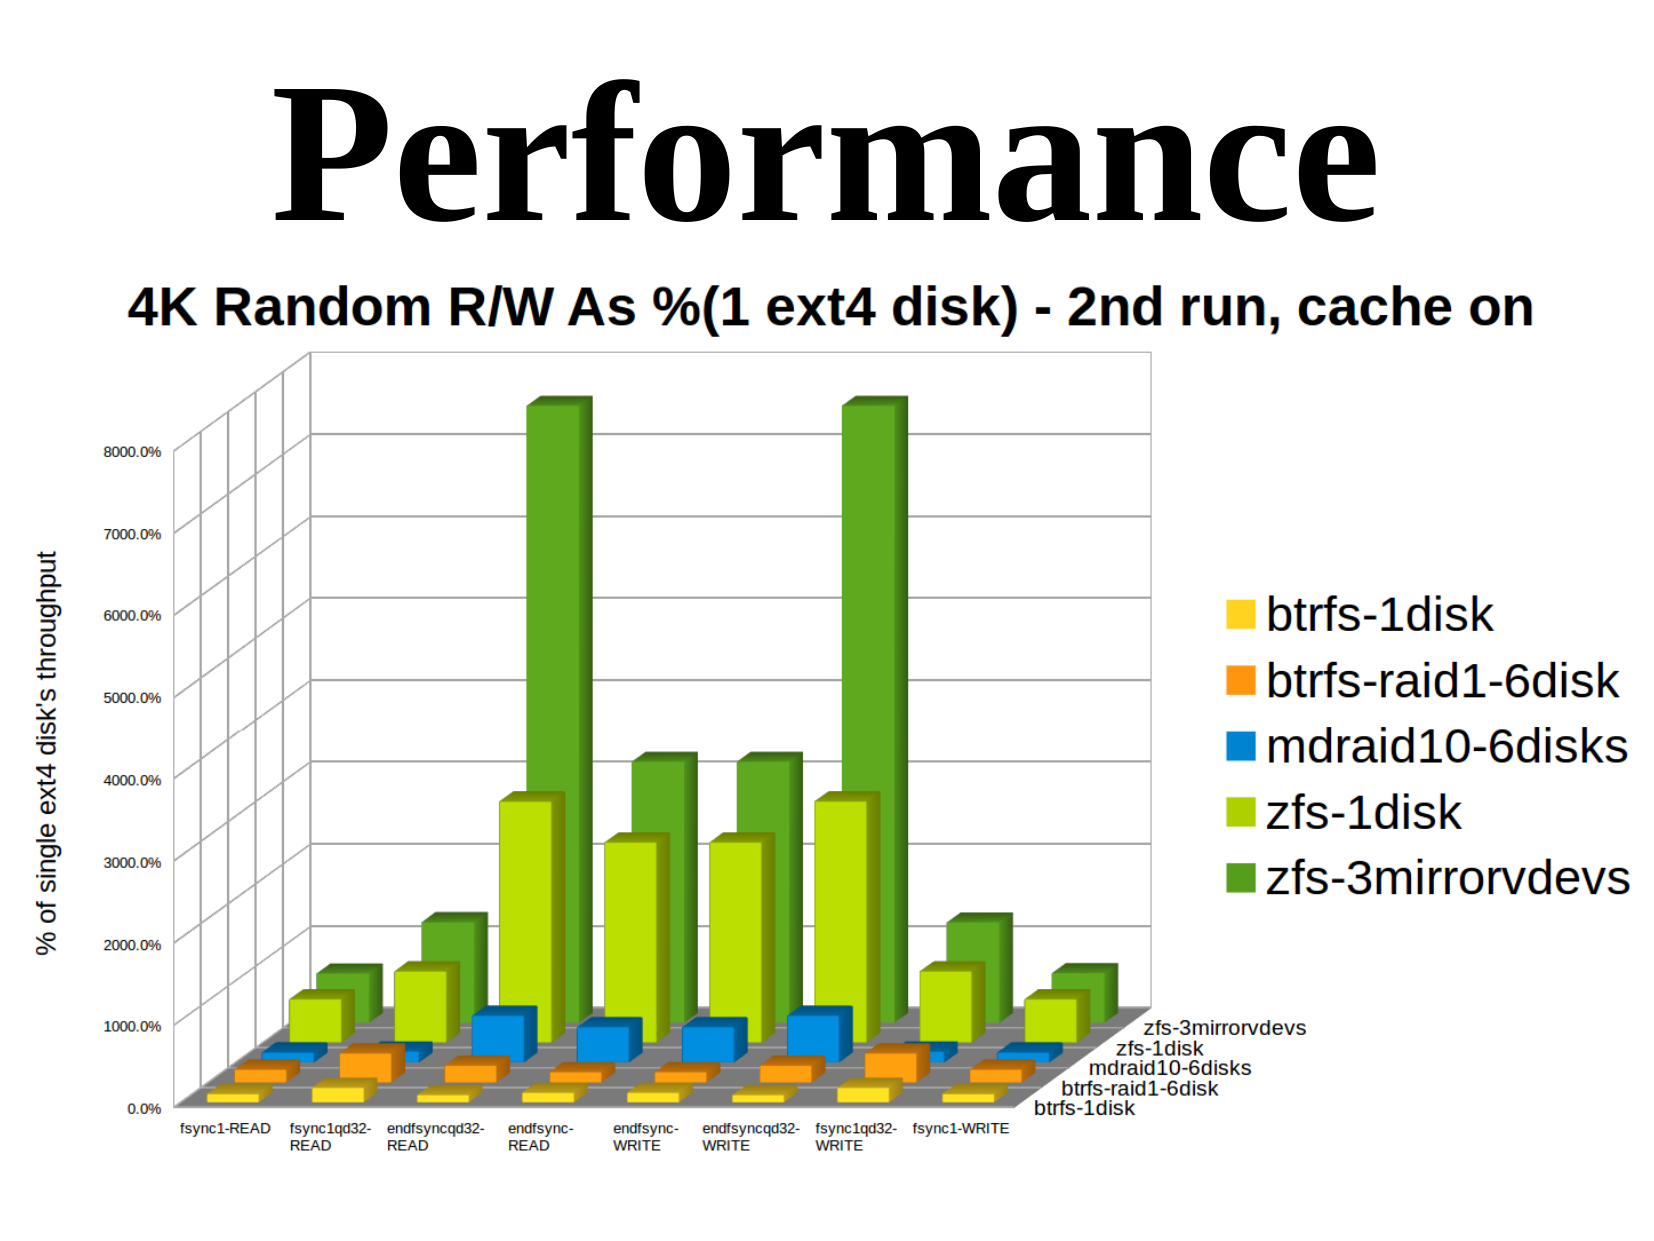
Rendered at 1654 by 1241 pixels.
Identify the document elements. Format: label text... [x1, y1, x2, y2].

picture [3, 251, 1654, 1241]
title Performance [0, 42, 1654, 264]
